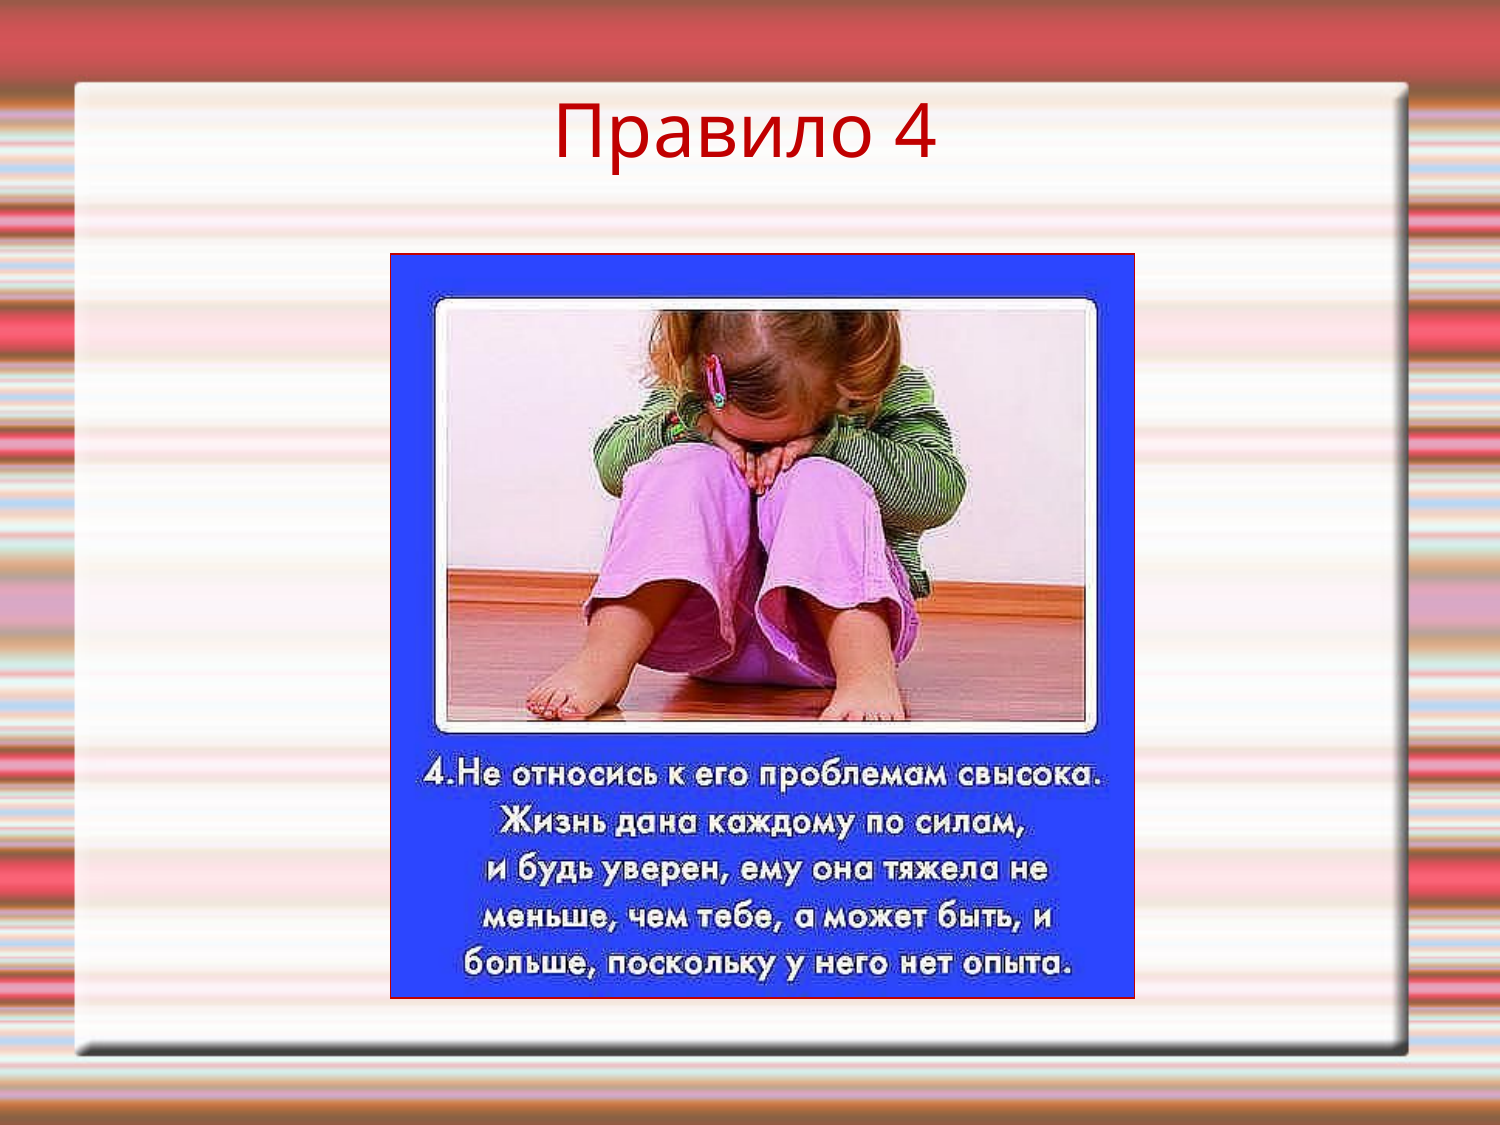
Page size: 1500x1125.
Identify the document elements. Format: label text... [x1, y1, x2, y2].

picture [0, 0, 1500, 1125]
title Правило 4 [50, 75, 1475, 213]
